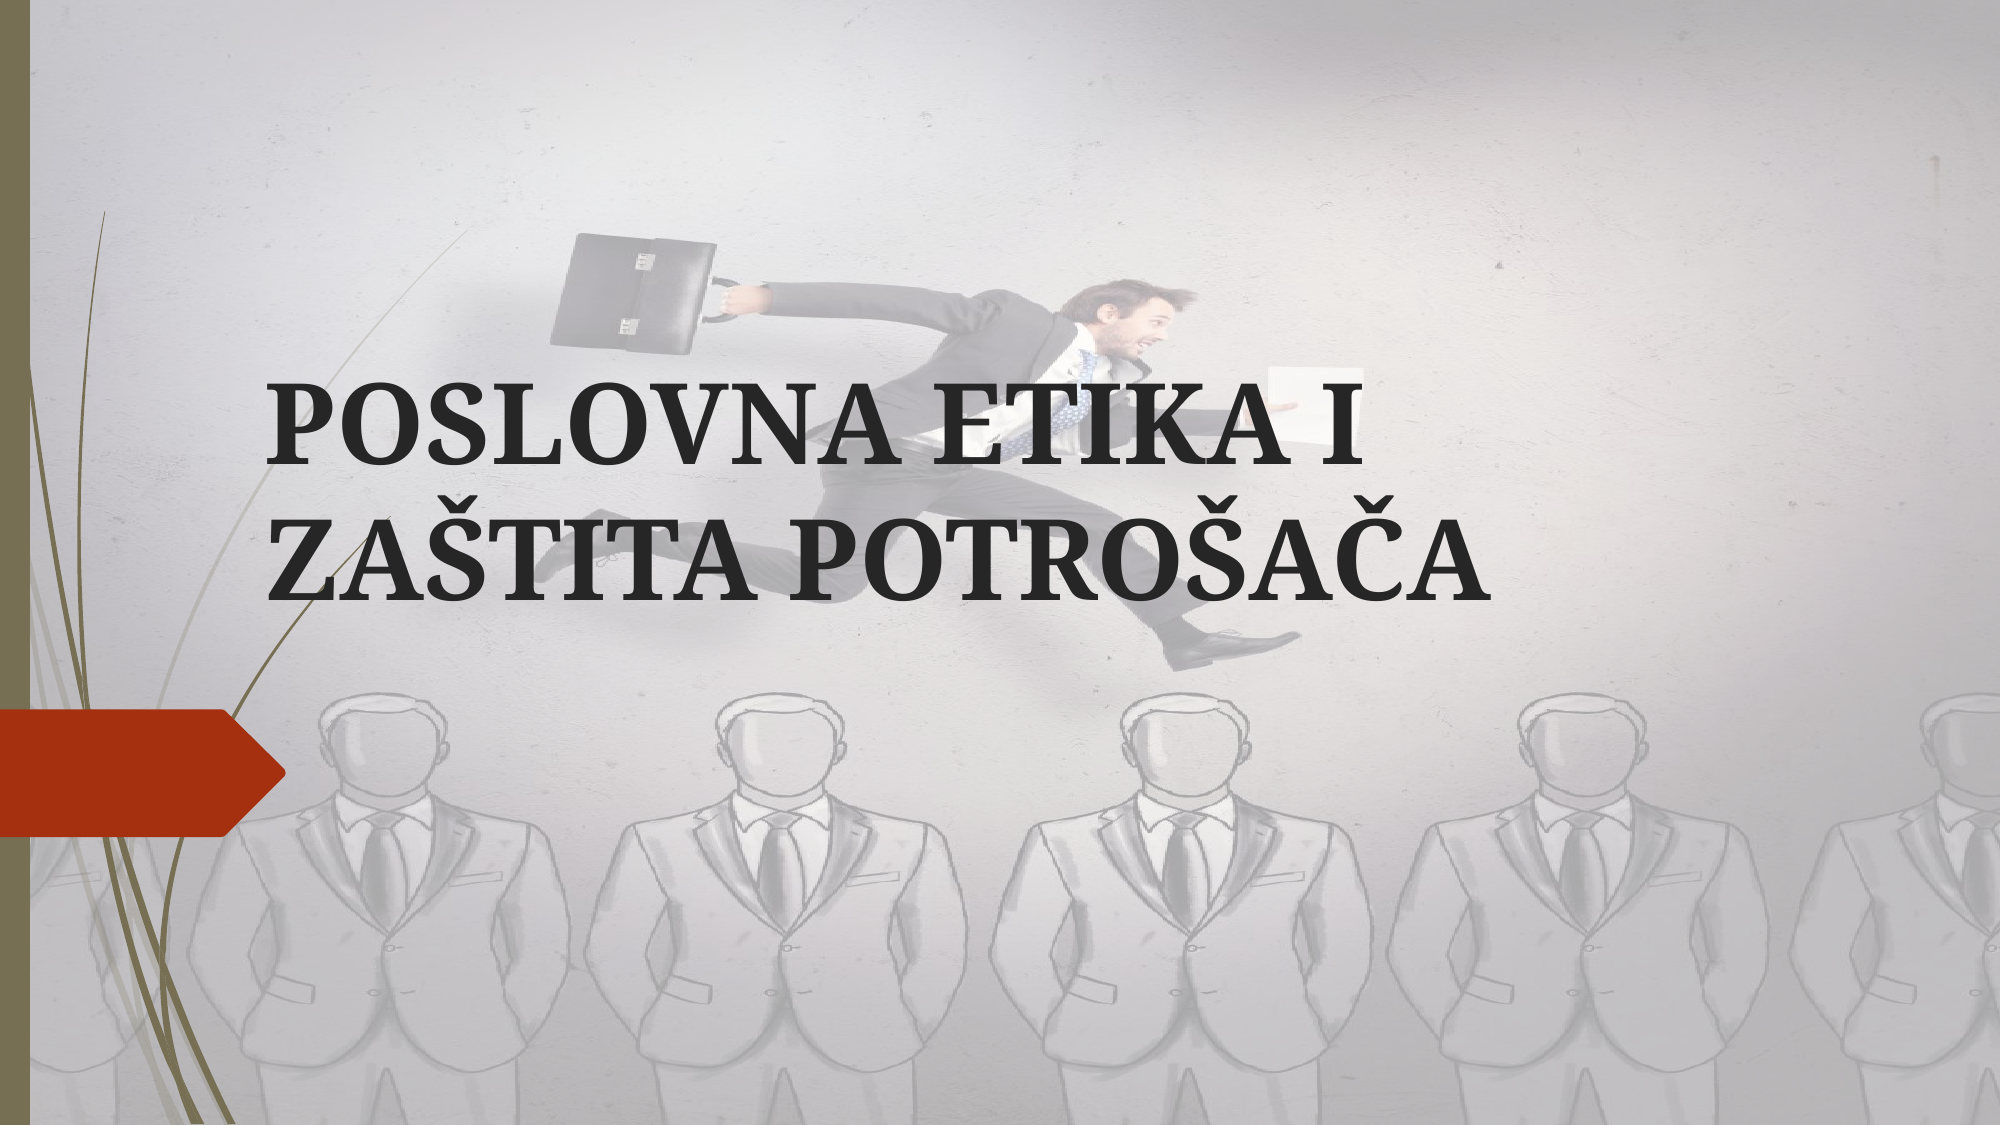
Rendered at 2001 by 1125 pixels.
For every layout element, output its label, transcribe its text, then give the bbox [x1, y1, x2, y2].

title POSLOVNA ETIKA I ZAŠTITA POTROŠAČA [249, 184, 1750, 630]
